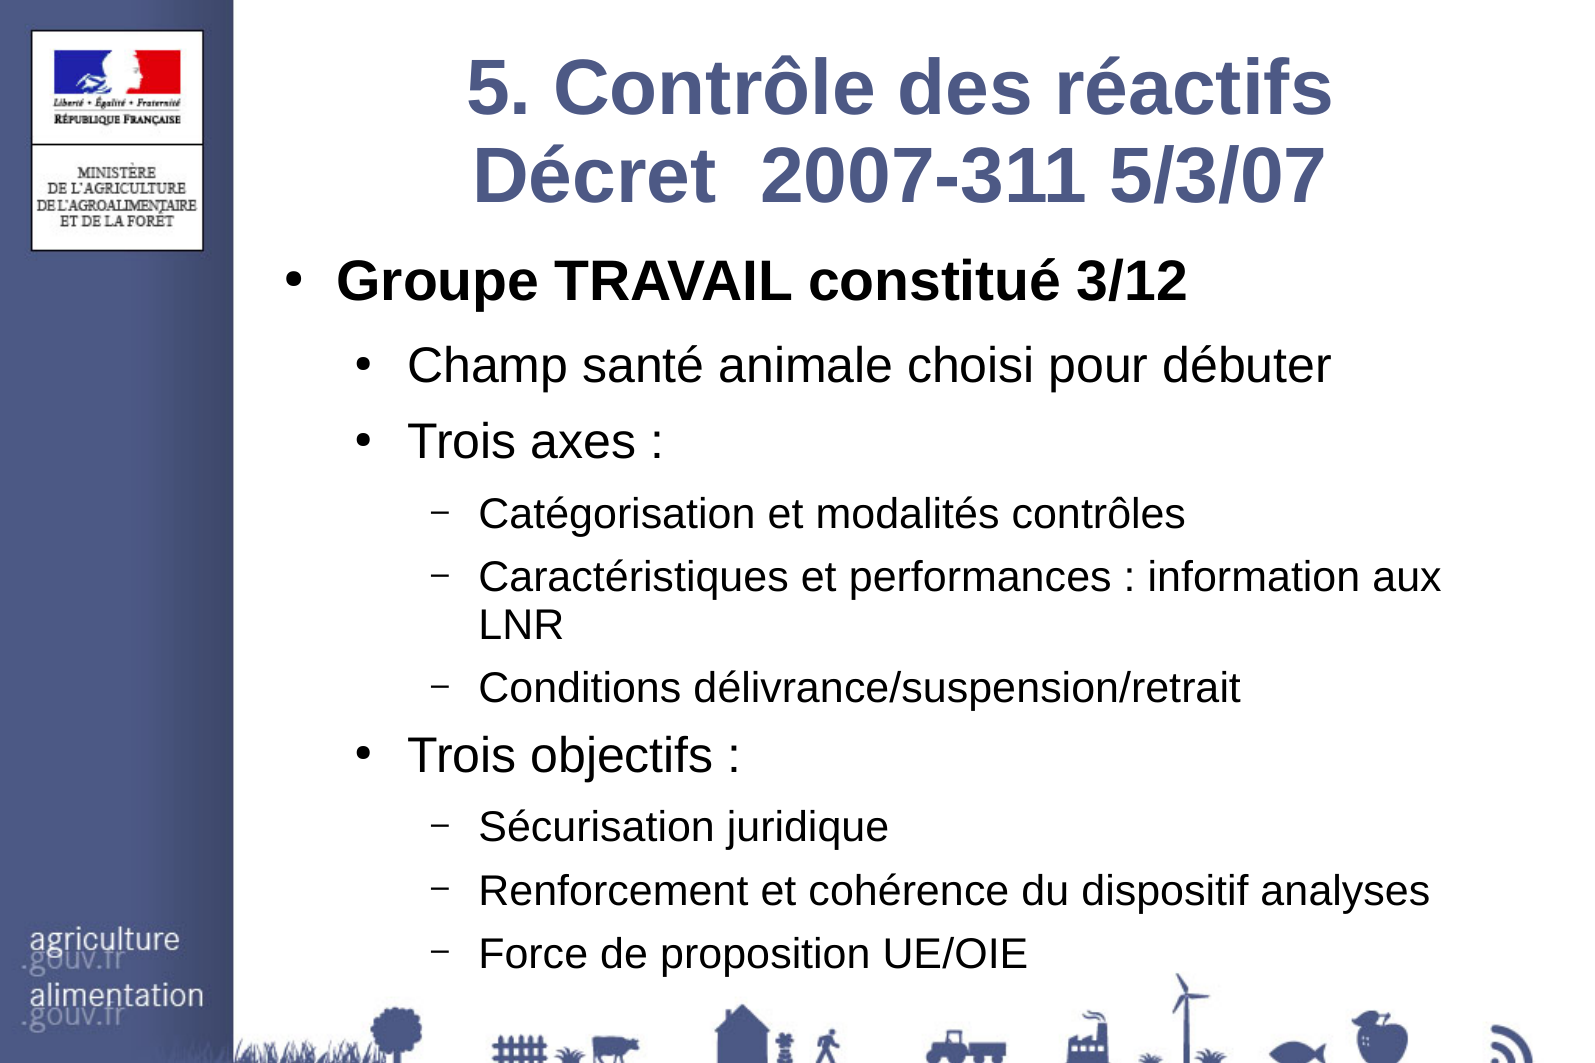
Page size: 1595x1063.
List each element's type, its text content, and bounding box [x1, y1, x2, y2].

title 5. Contrôle des réactifs Décret 2007-311 5/3/07 [265, 43, 1536, 219]
picture [0, 0, 1595, 1063]
list Groupe TRAVAIL constitué 3/12 Champ santé animale choisi pour débuter Trois axes : Catégorisation et modalités contrôles Caractéristiques et performances : information aux LNR Conditions délivrance/suspension/retrait Trois objectifs : Sécurisation juridique Renforcement et cohérence du dispositif analyses Force de proposition UE/OIE [265, 248, 1536, 979]
